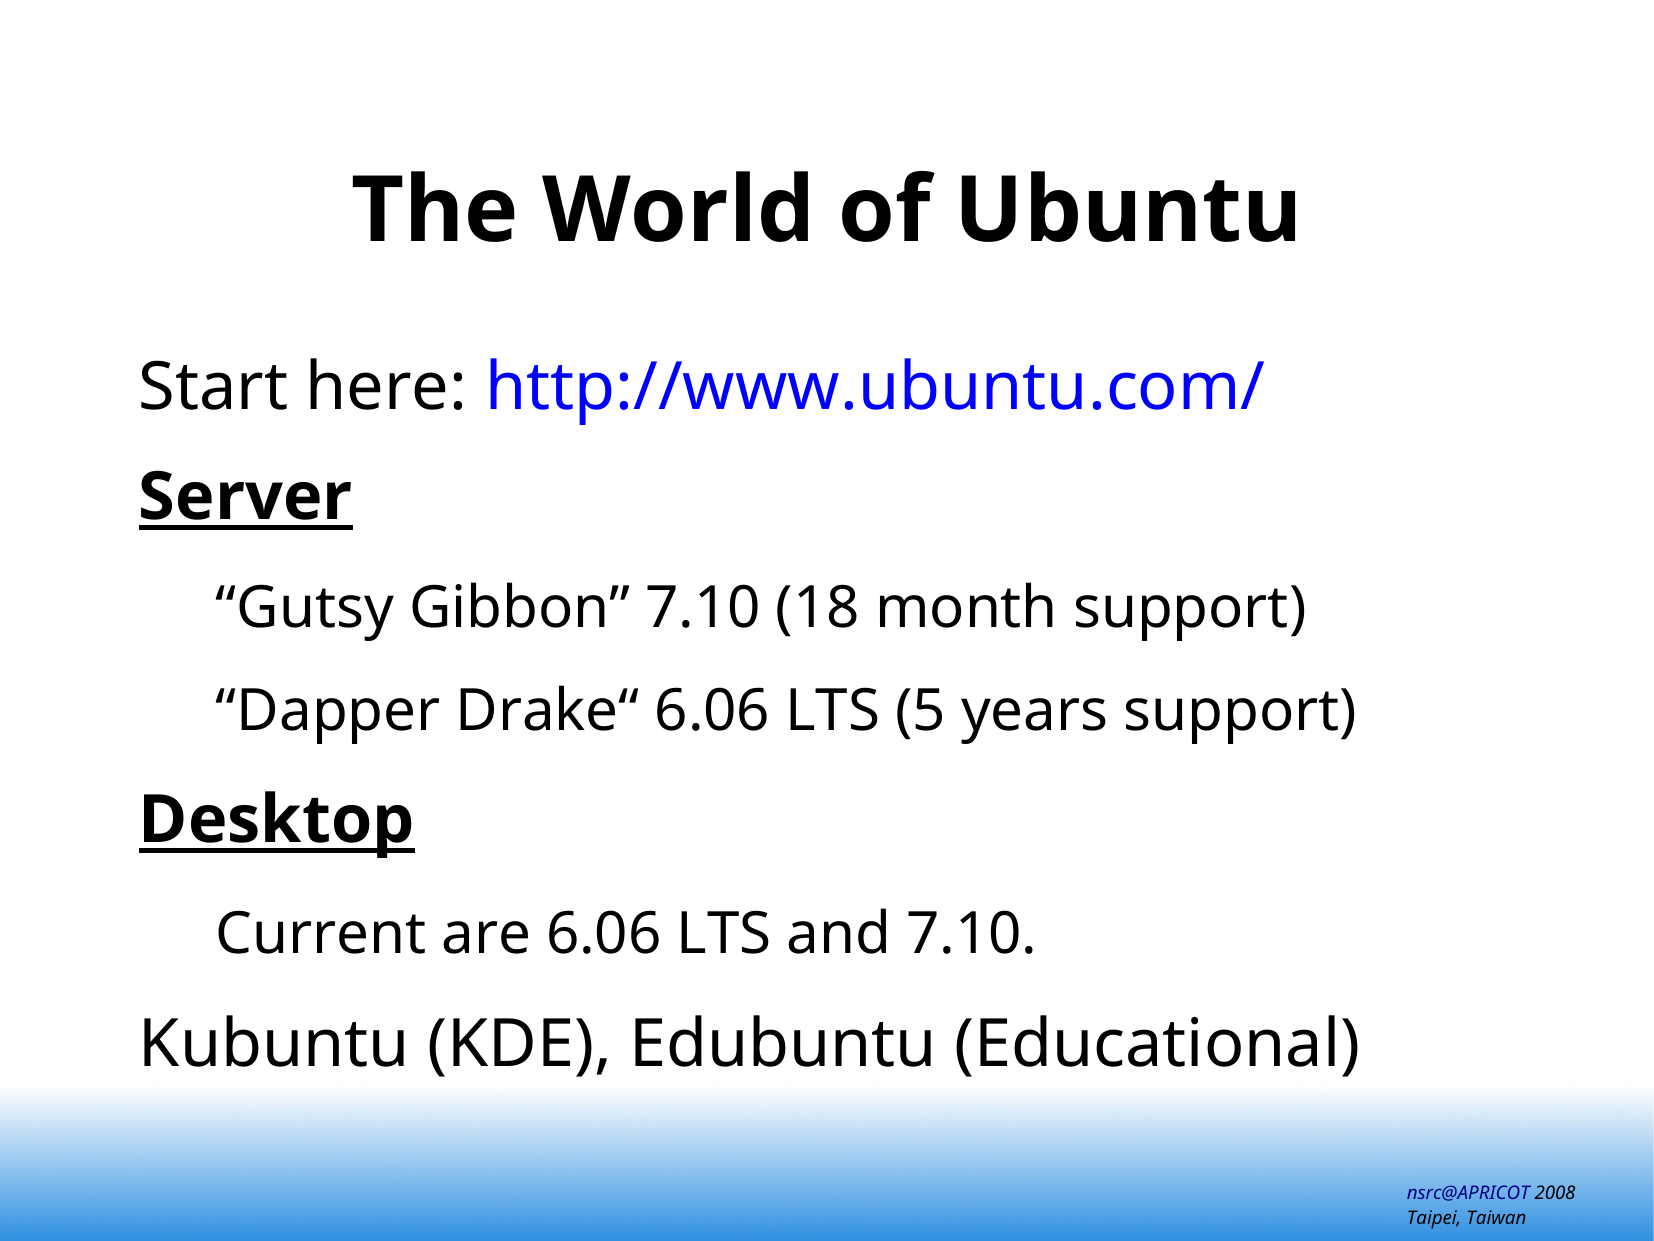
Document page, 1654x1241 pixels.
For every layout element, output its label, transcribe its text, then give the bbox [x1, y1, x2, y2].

picture [0, 1083, 1654, 1241]
title The World of Ubuntu [121, 102, 1534, 310]
list Start here: http://www.ubuntu.com/ Server “Gutsy Gibbon” 7.10 (18 month support) “Dapper Drake“ 6.06 LTS (5 years support) Desktop Current are 6.06 LTS and 7.10. Kubuntu (KDE), Edubuntu (Educational) [121, 344, 1534, 1159]
